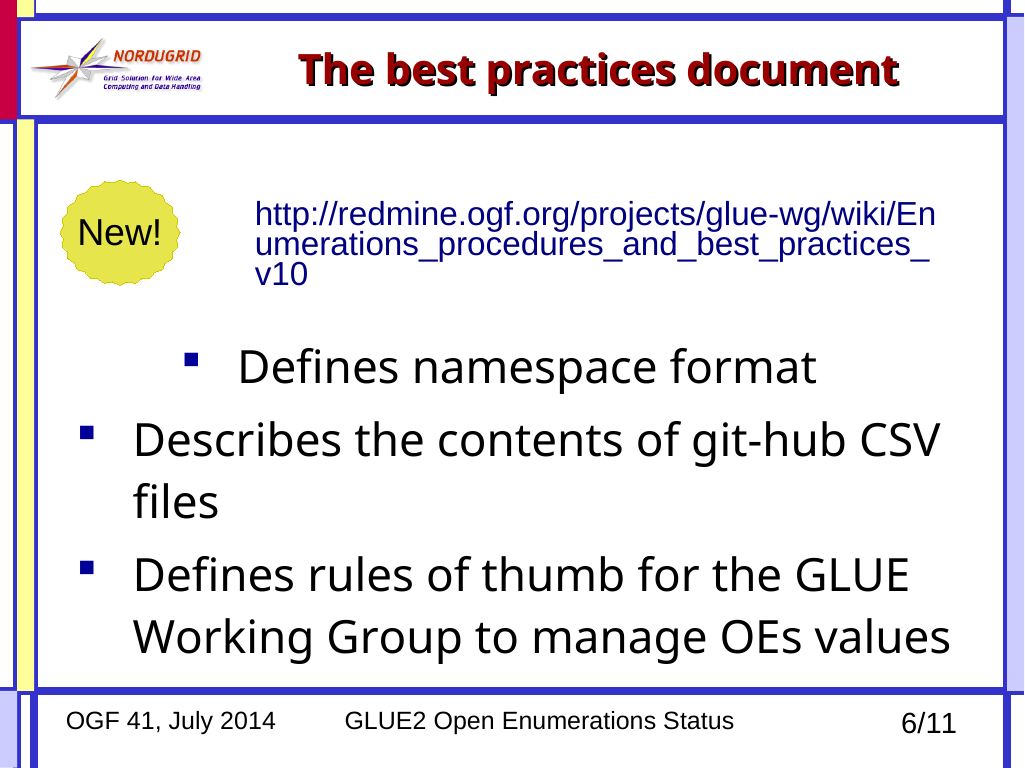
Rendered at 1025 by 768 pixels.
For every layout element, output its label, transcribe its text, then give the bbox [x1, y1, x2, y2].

list Defines namespace format Describes the contents of git-hub CSV files Defines rules of thumb for the GLUE Working Group to manage OEs values [38, 334, 961, 766]
text_box New! [60, 180, 181, 286]
picture [27, 34, 205, 101]
text_box http://redmine.ogf.org/projects/glue-wg/wiki/Enumerations_procedures_and_best_practices_v10 [240, 188, 961, 241]
title The best practices document [221, 11, 975, 125]
